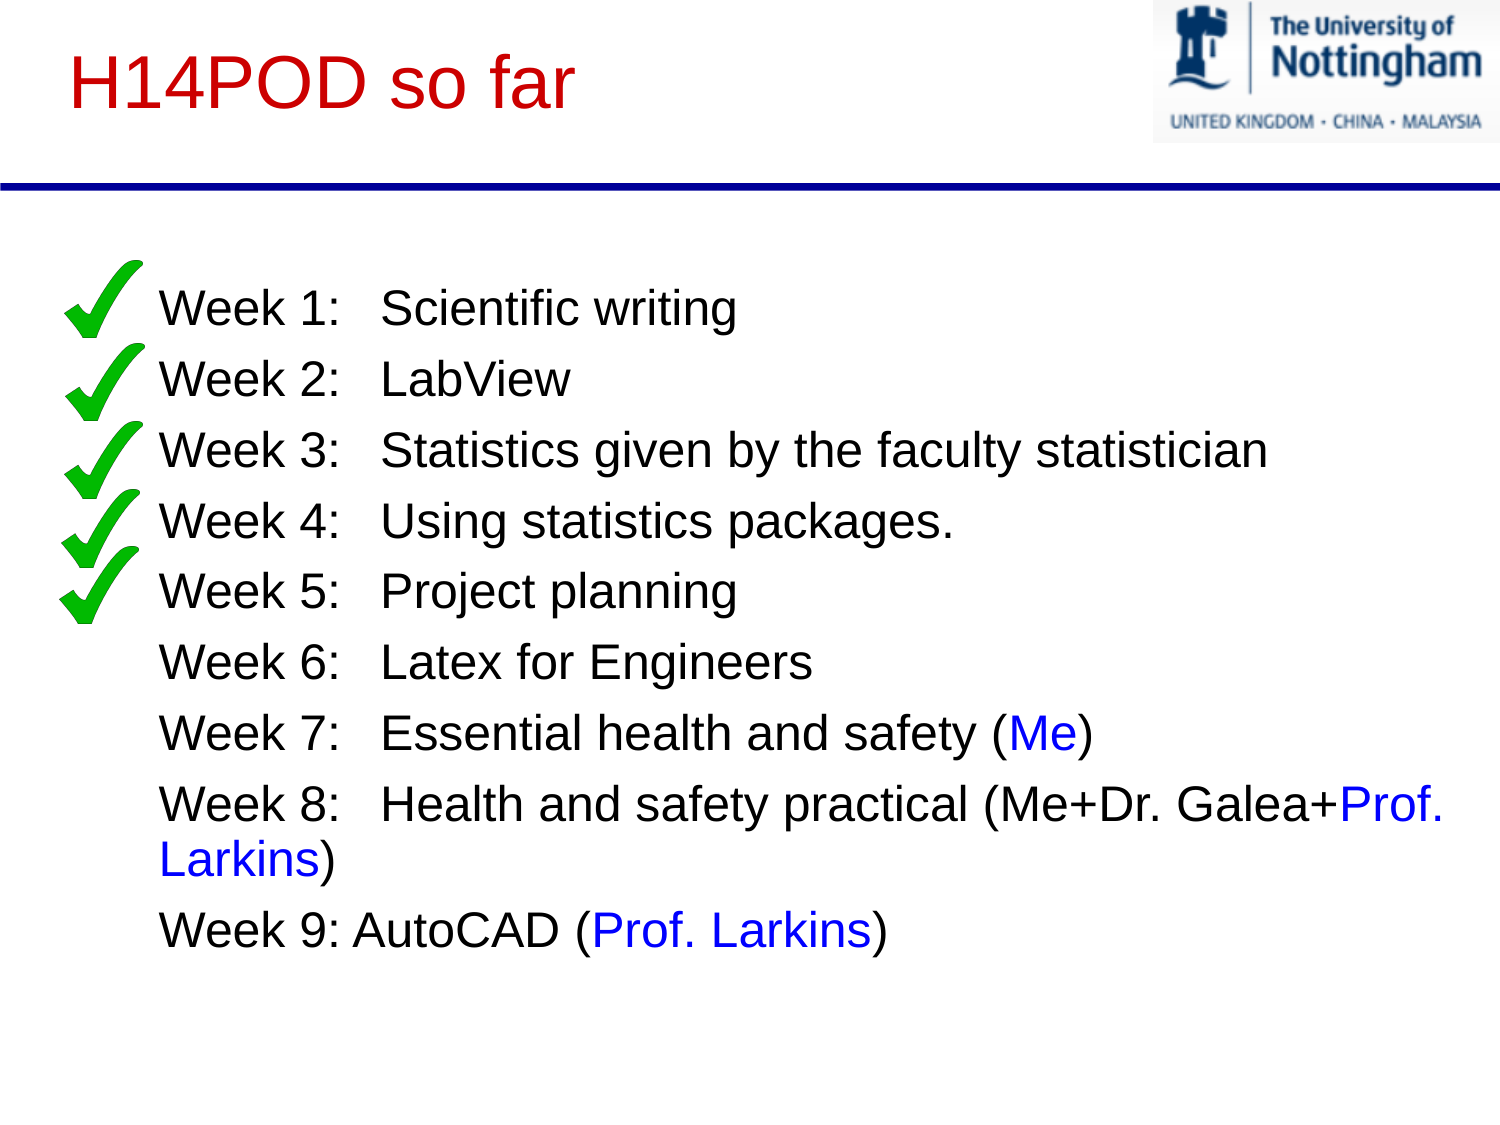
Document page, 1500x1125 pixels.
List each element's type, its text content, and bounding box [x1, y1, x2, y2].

text_box H14POD so far [53, 33, 947, 133]
text_box Week 1: Scientific writing Week 2: LabView Week 3: Statistics given by the faculty statistician Week 4: Using statistics packages. Week 5: Project planning Week 6: Latex for Engineers Week 7: Essential health and safety (Me) Week 8: Health and safety practical (Me+Dr. Galea+Prof. Larkins) Week 9: AutoCAD (Prof. Larkins) [108, 202, 1500, 1022]
picture [59, 343, 145, 624]
picture [64, 260, 143, 338]
picture [1153, 0, 1500, 143]
